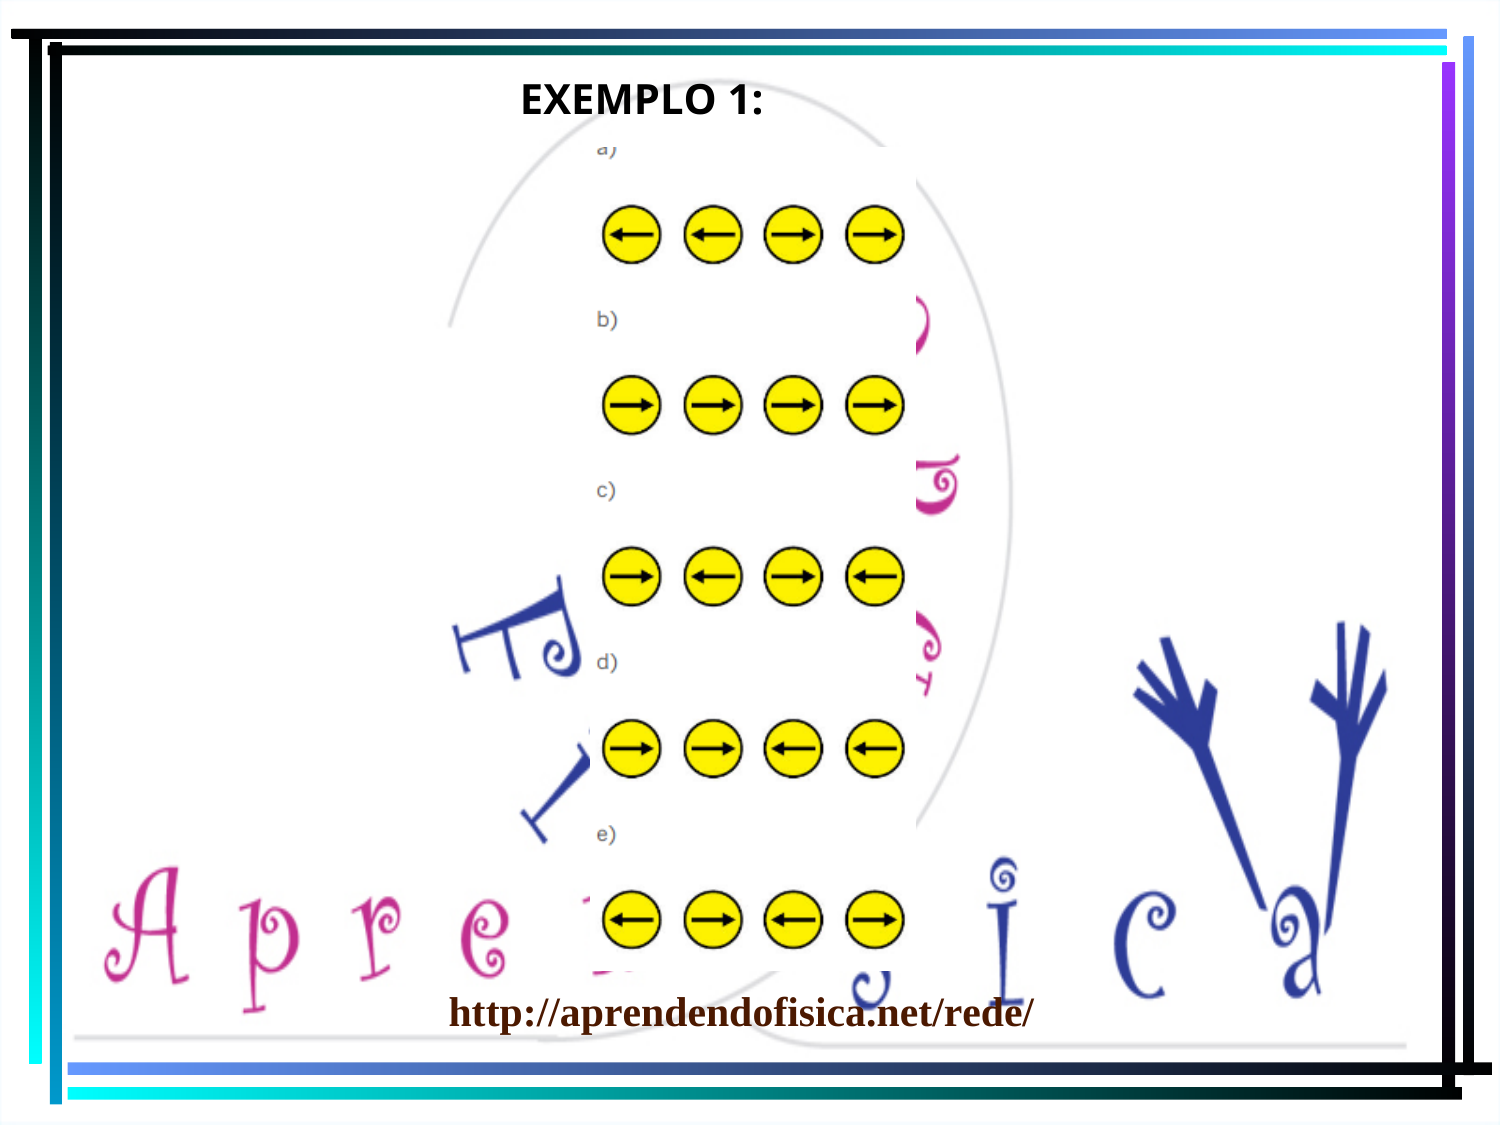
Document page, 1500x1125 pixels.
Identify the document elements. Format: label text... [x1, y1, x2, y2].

picture [0, 0, 1500, 1125]
title EXEMPLO 1: [505, 62, 827, 148]
text_box http://aprendendofisica.net/rede/ [383, 974, 1050, 1046]
